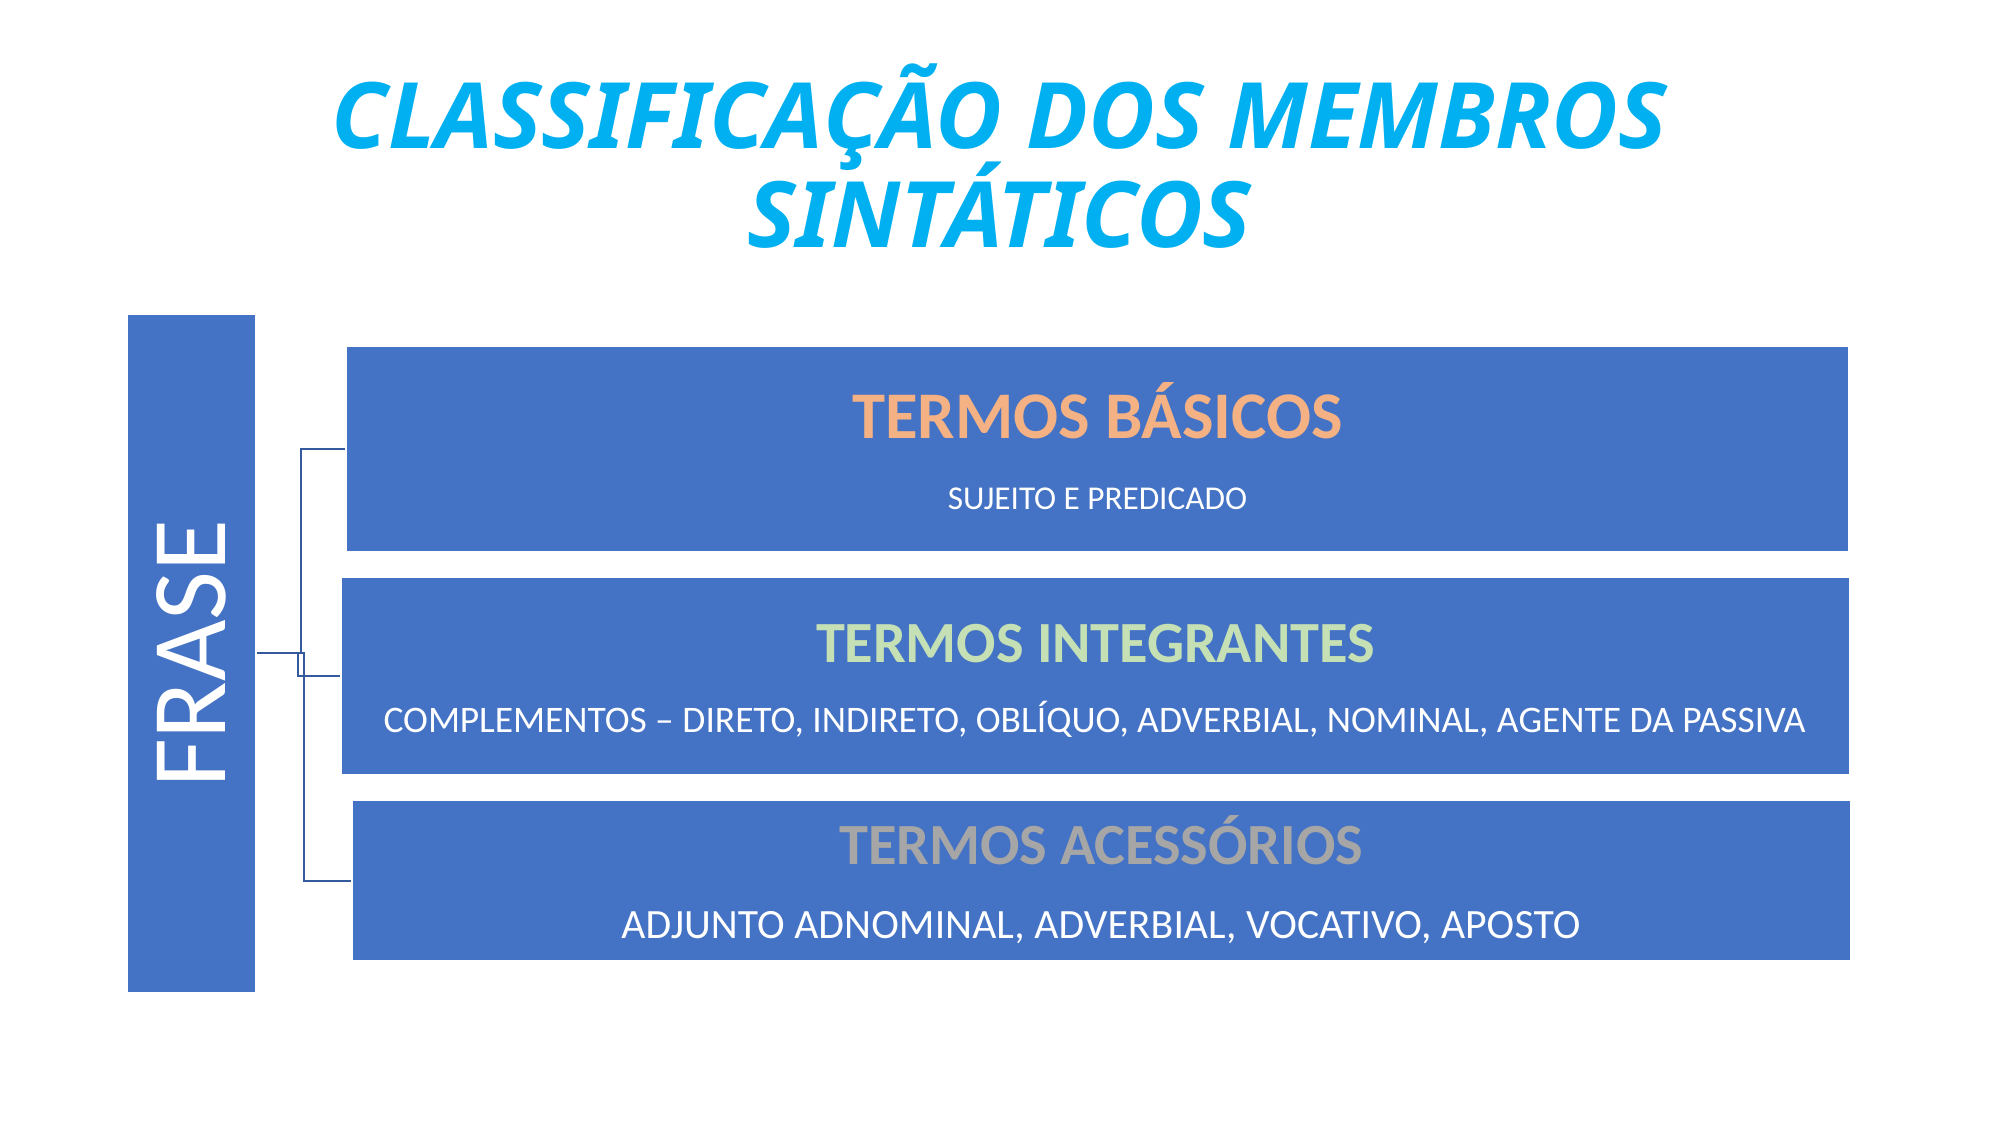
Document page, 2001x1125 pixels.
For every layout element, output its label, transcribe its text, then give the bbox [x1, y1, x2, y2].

title CLASSIFICAÇÃO DOS MEMBROS SINTÁTICOS [137, 59, 1863, 278]
text_box TERMOS ACESSÓRIOS ADJUNTO ADNOMINAL, ADVERBIAL, VOCATIVO, APOSTO [351, 800, 1851, 962]
text_box FRASE [126, 313, 256, 994]
text_box TERMOS BÁSICOS SUJEITO E PREDICADO [346, 345, 1850, 553]
text_box TERMOS INTEGRANTES COMPLEMENTOS – DIRETO, INDIRETO, OBLÍQUO, ADVERBIAL, NOMINAL, AGENTE DA PASSIVA [340, 576, 1850, 776]
